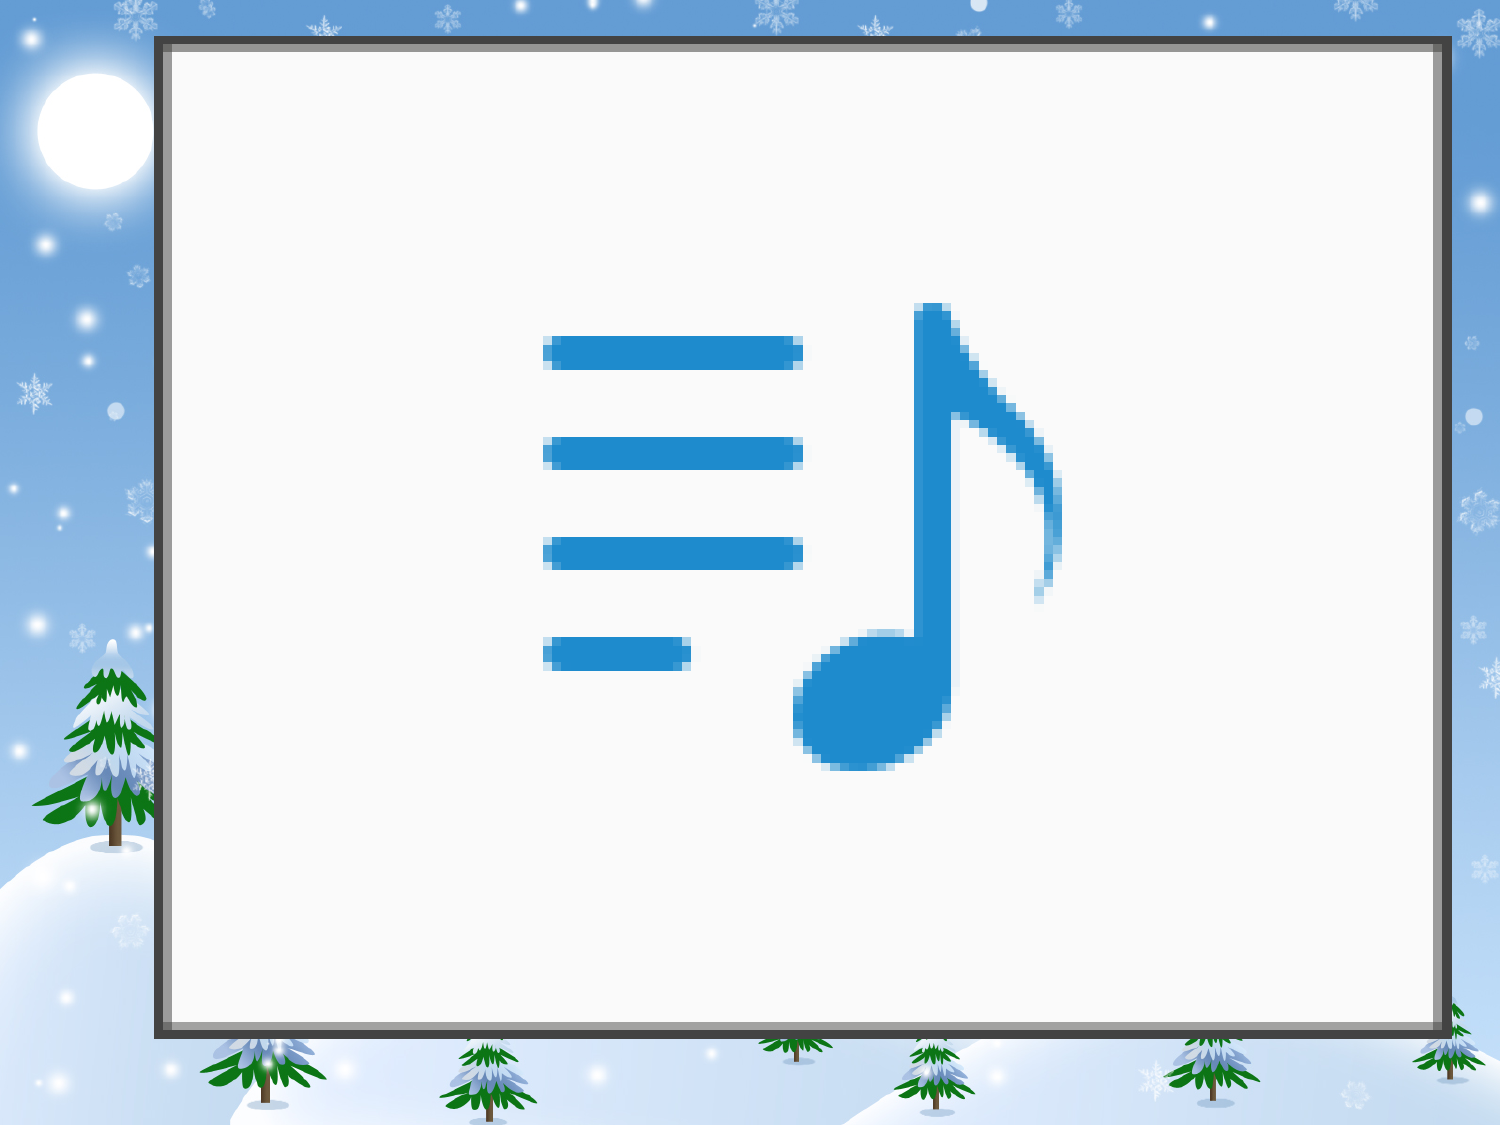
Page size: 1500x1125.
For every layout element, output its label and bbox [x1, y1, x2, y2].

picture [0, 0, 1500, 1125]
text_box [153, 35, 1453, 1040]
